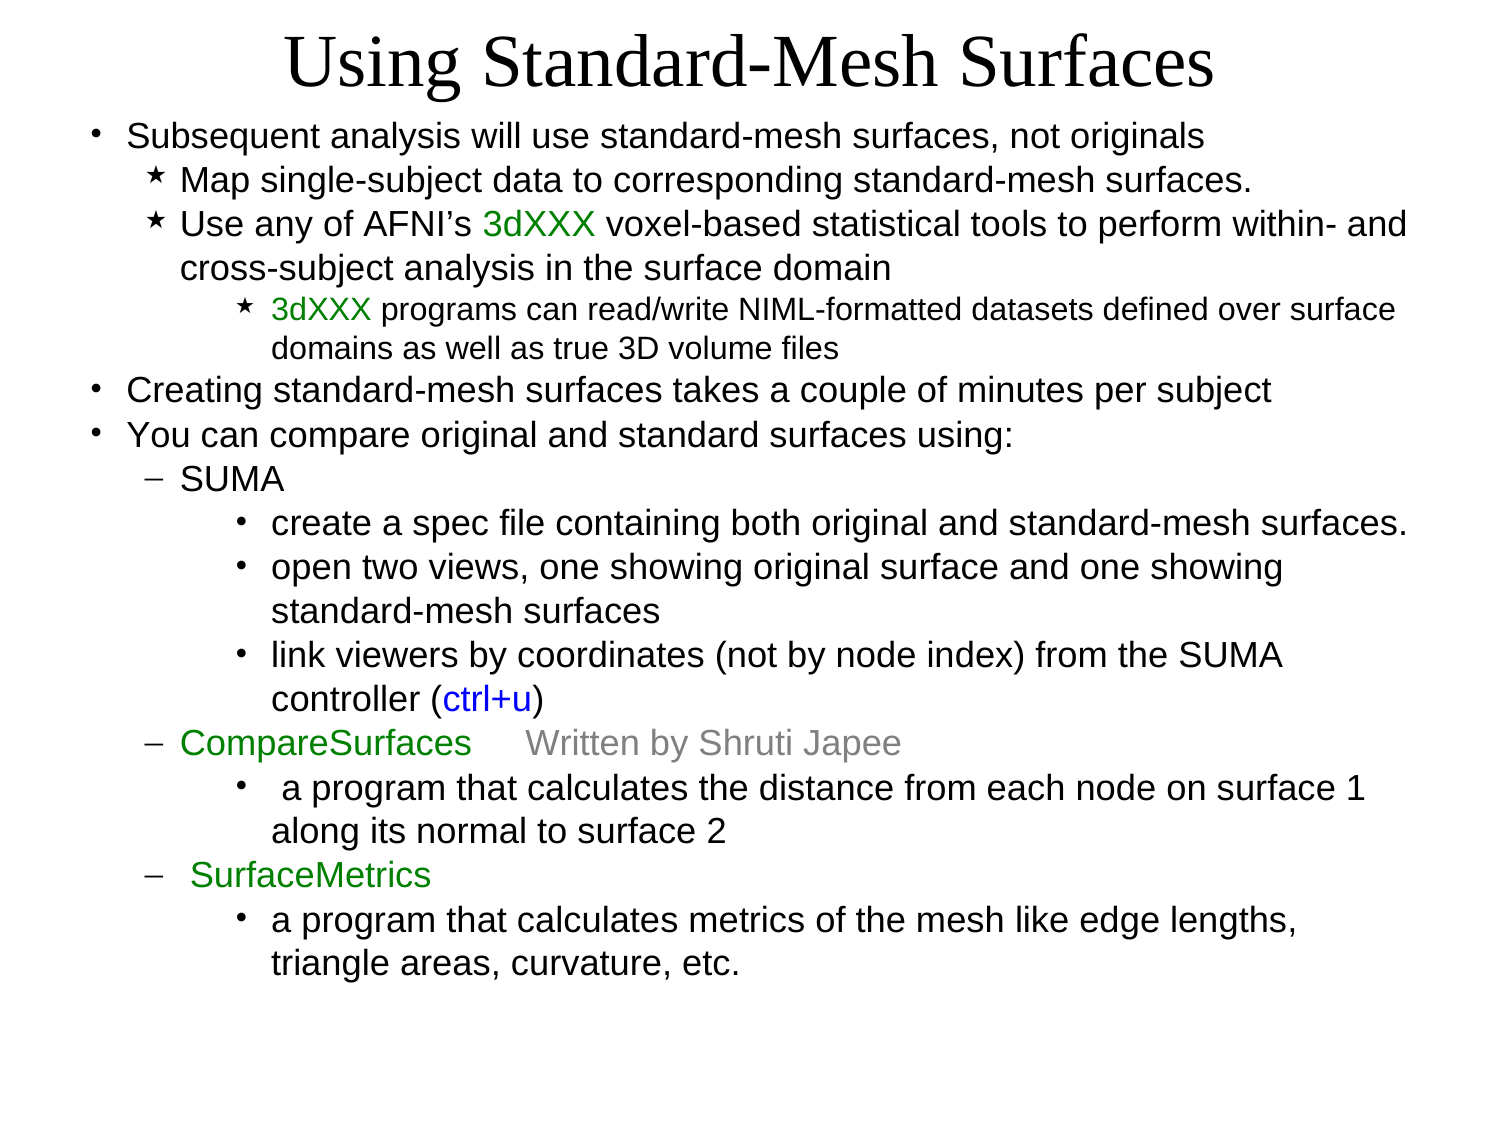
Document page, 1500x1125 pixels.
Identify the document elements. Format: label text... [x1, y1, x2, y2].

list Subsequent analysis will use standard-mesh surfaces, not originals Map single-subject data to corresponding standard-mesh surfaces. Use any of AFNI’s 3dXXX voxel-based statistical tools to perform within- and cross-subject analysis in the surface domain 3dXXX programs can read/write NIML-formatted datasets defined over surface domains as well as true 3D volume files Creating standard-mesh surfaces takes a couple of minutes per subject You can compare original and standard surfaces using: SUMA create a spec file containing both original and standard-mesh surfaces. open two views, one showing original surface and one showing standard-mesh surfaces link viewers by coordinates (not by node index) from the SUMA controller (ctrl+u) CompareSurfaces Written by Shruti Japee a program that calculates the distance from each node on surface 1 along its normal to surface 2 SurfaceMetrics a program that calculates metrics of the mesh like edge lengths, triangle areas, curvature, etc. [75, 104, 1426, 1025]
title Using Standard-Mesh Surfaces [75, 0, 1426, 104]
